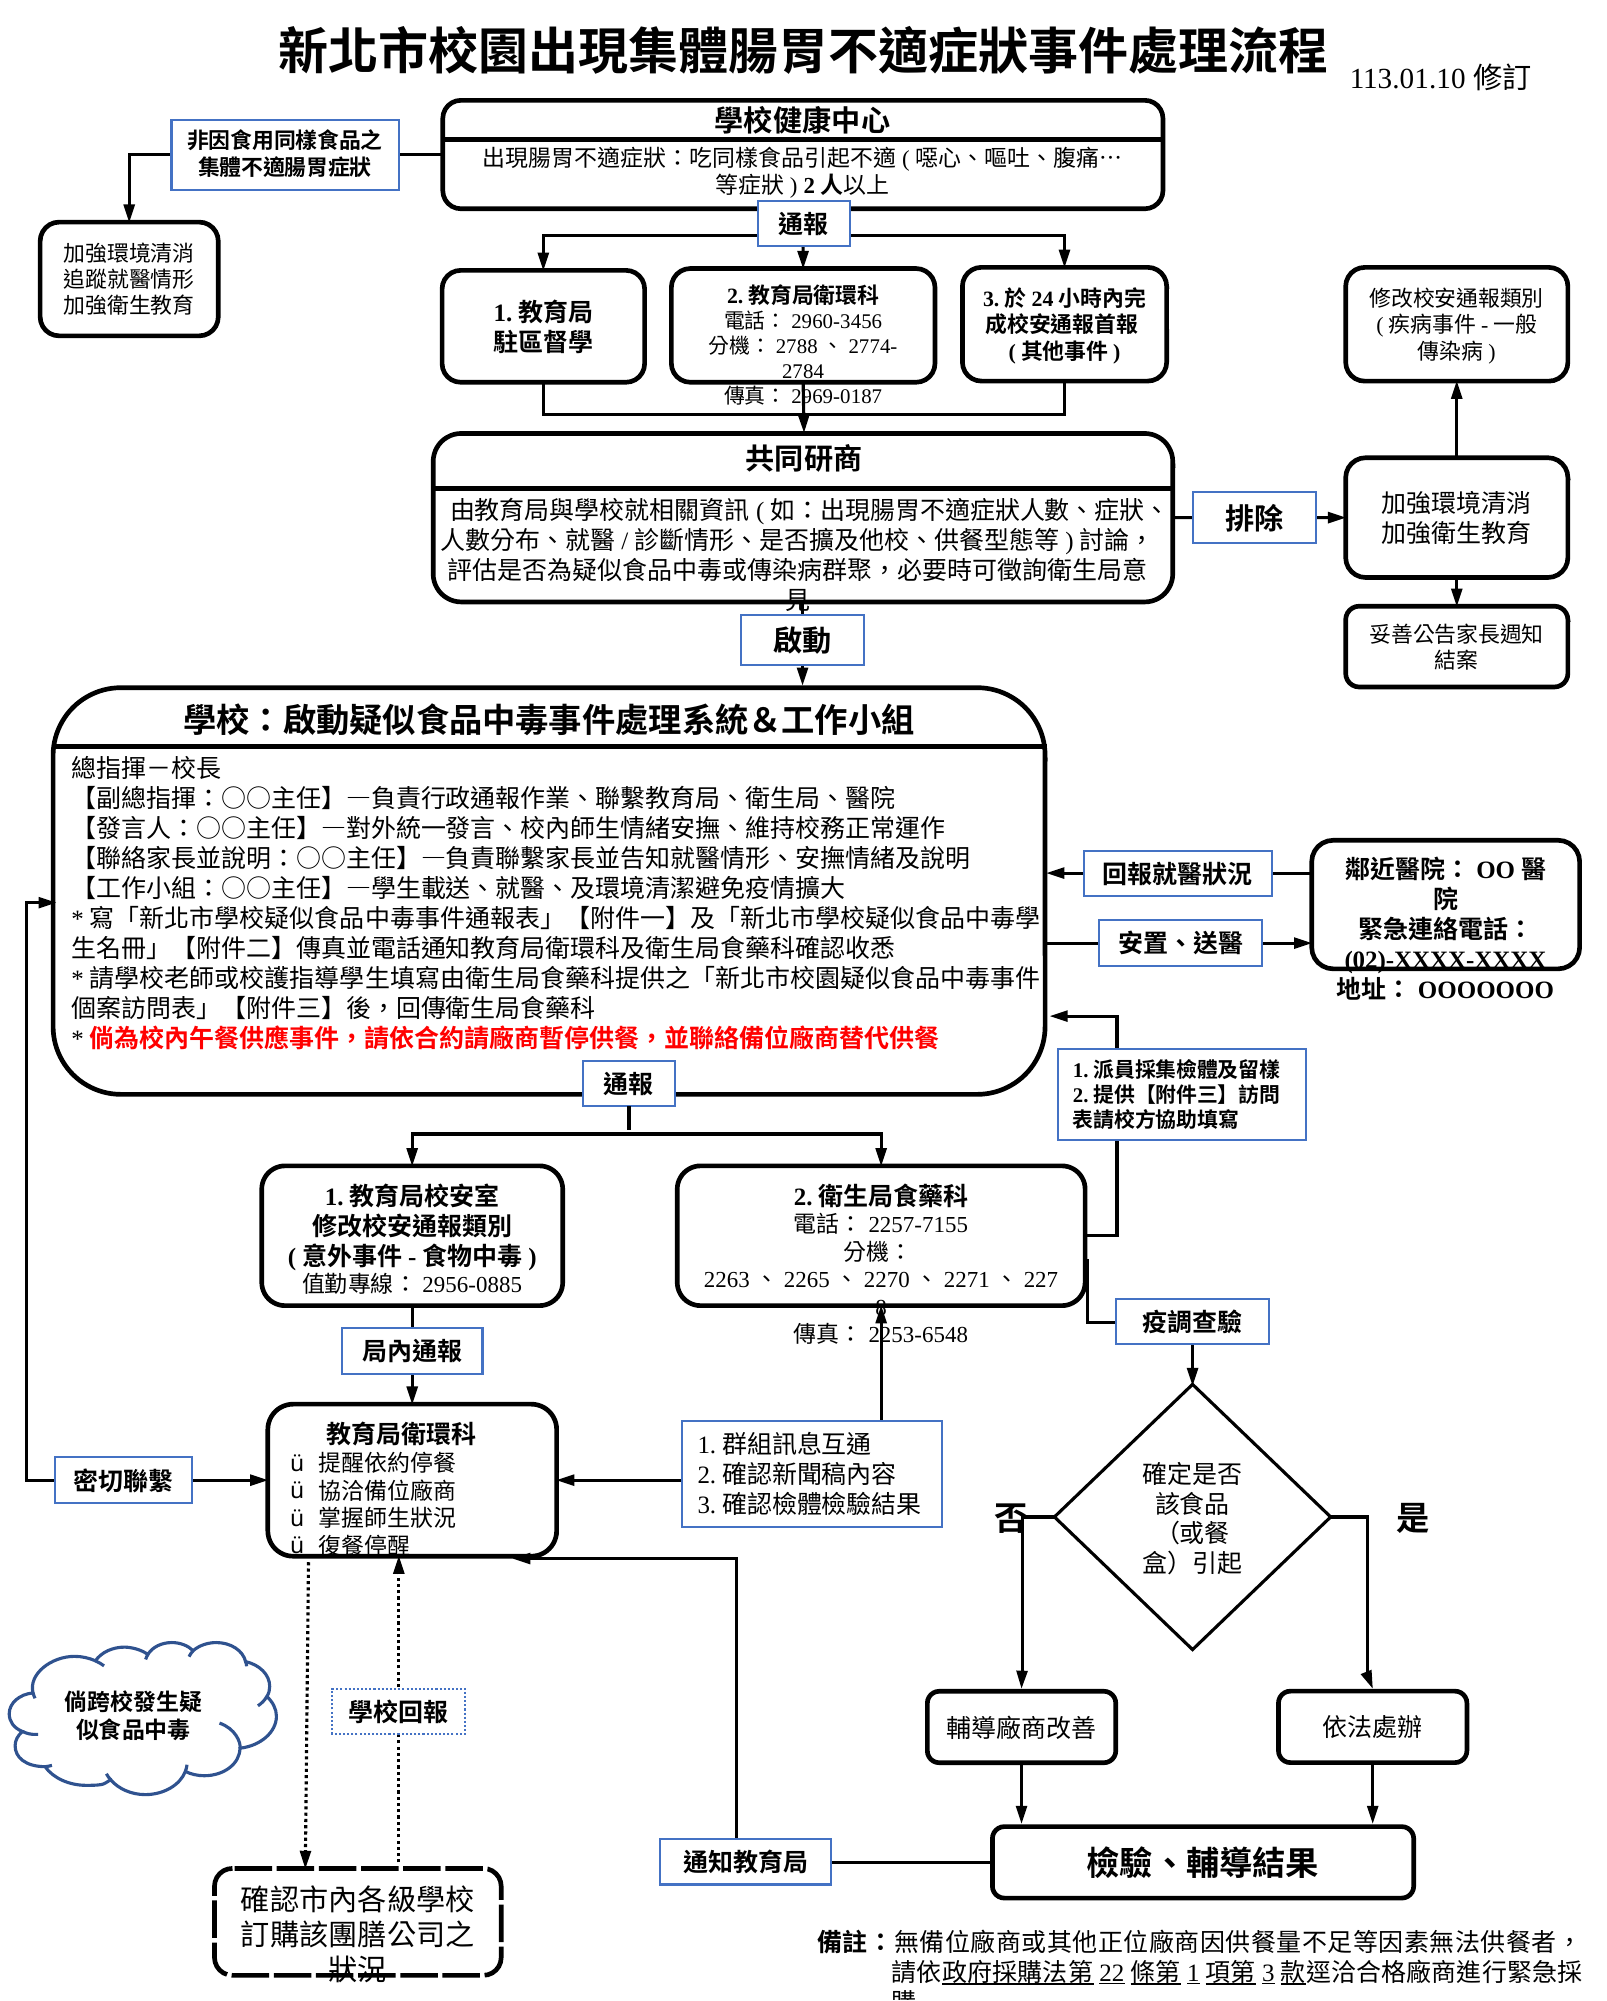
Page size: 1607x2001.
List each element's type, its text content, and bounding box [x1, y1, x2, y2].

text_box 回報就醫狀況 [1083, 850, 1273, 897]
text_box 依法處辦 [1278, 1691, 1467, 1763]
text_box 1.派員採集檢體及留樣 2.提供【附件三】訪問表請校方協助填寫 [1057, 1048, 1307, 1140]
text_box 鄰近醫院：OO醫院 緊急連絡電話： (02)-XXXX-XXXX 地址：OOOOOOO [1311, 840, 1580, 969]
text_box 啟動 [741, 614, 864, 666]
text_box 由教育局與學校就相關資訊(如：出現腸胃不適症狀人數、症狀、人數分布、就醫/診斷情形、是否擴及他校、供餐型態等)討論，評估是否為疑似食品中毒或傳染病群聚，必要時可徵詢衛生局意見 [423, 486, 1172, 593]
text_box 妥善公告家長週知 結案 [1345, 606, 1568, 687]
text_box 備註：無備位廠商或其他正位廠商因供餐量不足等因素無法供餐者，請依政府採購法第22條第1項第3款逕洽合格廠商進行緊急採購 [802, 1918, 1599, 1995]
text_box 安置、送醫 [1099, 920, 1263, 966]
text_box 共同研商 [506, 432, 1102, 484]
text_box 是 [1381, 1489, 1412, 1545]
text_box 修改校安通報類別 (疾病事件-一般傳染病) [1345, 267, 1568, 382]
text_box 確定是否該食品（或餐盒）引起 [1054, 1384, 1331, 1650]
text_box 1.群組訊息互通 2.確認新聞稿內容 3.確認檢體檢驗結果 [682, 1420, 942, 1527]
text_box 倘跨校發生疑似食品中毒 [9, 1642, 277, 1795]
text_box 學校回報 [332, 1688, 466, 1734]
text_box 2.衛生局食藥科 電話：2257-7155 分機：2263、2265、2270、2271、2278 傳真：2253-6548 [677, 1165, 1086, 1306]
text_box 通報 [757, 200, 851, 247]
text_box 非因食用同樣食品之集體不適腸胃症狀 [171, 119, 399, 191]
text_box 確認市內各級學校訂購該團膳公司之狀況 [214, 1868, 502, 1976]
text_box 通知教育局 [660, 1839, 831, 1885]
text_box 113.01.10修訂 [1334, 52, 1603, 103]
text_box 否 [979, 1489, 1010, 1546]
text_box 輔導廠商改善 [927, 1691, 1116, 1763]
text_box 教育局衛環科 提醒依約停餐 協洽備位廠商 掌握師生狀況 復餐停醒 [267, 1404, 557, 1557]
text_box 新北市校園出現集體腸胃不適症狀事件處理流程 [226, 12, 1380, 87]
text_box 密切聯繫 [54, 1457, 192, 1503]
text_box 通報 [582, 1060, 676, 1107]
text_box 檢驗、輔導結果 [992, 1826, 1414, 1899]
text_box 排除 [1192, 492, 1317, 543]
text_box 出現腸胃不適症狀：吃同樣食品引起不適(噁心、嘔吐、腹痛…等症狀) 2人以上 [460, 136, 1145, 207]
text_box 1.教育局校安室 修改校安通報類別 (意外事件-食物中毒) 值勤專線：2956-0885 [261, 1165, 563, 1306]
text_box 1.教育局 駐區督學 [442, 270, 645, 383]
text_box 總指揮－校長 【副總指揮：○○主任】—負責行政通報作業、聯繫教育局、衛生局、醫院 【發言人：○○主任】—對外統一發言、校內師生情緒安撫、維持校務正常運作 【聯絡家長並說明：○○主任】—負責聯繫家長並告知就醫情形、安撫情緒及說明 【工作小組：○○主任】—學生載送、就醫、及環境清潔避免疫情擴大 *寫「新北市學校疑似食品中毒事件通報表」【附件一】及「新北市學校疑似食品中毒學生名冊」【附件二】傳真並電話通知教育局衛環科及衛生局食藥科確認收悉 *請學校老師或校護指導學生填寫由衛生局食藥科提供之「新北市校園疑似食品中毒事件個案訪問表」【附件三】後，回傳衛生局食藥科 *倘為校內午餐供應事件，請依合約請廠商暫停供餐，並聯絡備位廠商替代供餐 [56, 745, 1057, 1060]
text_box 學校：啟動疑似食品中毒事件處理系統＆工作小組 [70, 691, 1029, 743]
text_box 2.教育局衛環科 電話：2960-3456 分機：2788、2774-2784 傳真：2969-0187 [671, 268, 936, 383]
text_box 加強環境清消 加強衛生教育 [1345, 457, 1568, 578]
text_box 局內通報 [341, 1328, 483, 1374]
text_box 學校健康中心 [512, 94, 1093, 145]
text_box 疫調查驗 [1115, 1299, 1270, 1345]
text_box 加強環境清消 追蹤就醫情形 加強衛生教育 [40, 222, 219, 336]
text_box 3.於24小時內完成校安通報首報(其他事件) [962, 267, 1167, 382]
